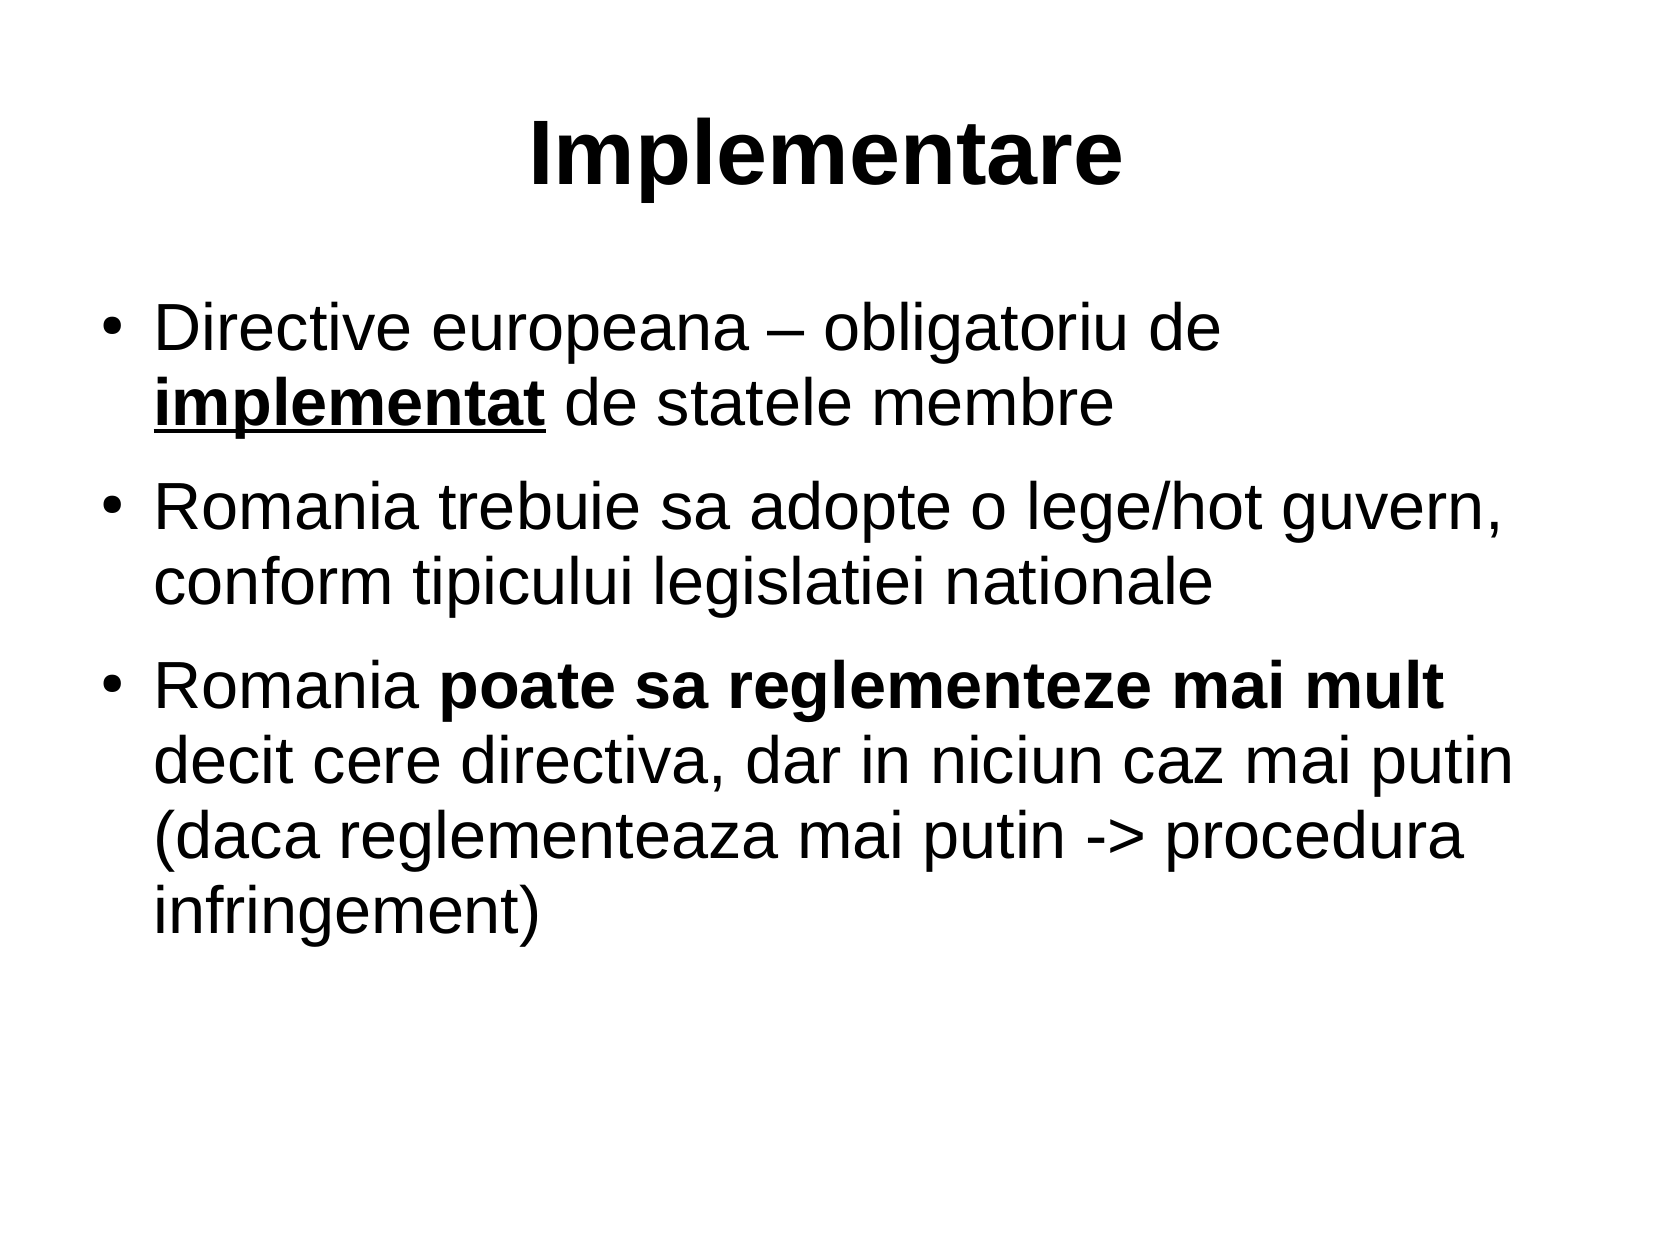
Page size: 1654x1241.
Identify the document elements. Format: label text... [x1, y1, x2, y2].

list Directive europeana – obligatoriu de implementat de statele membre Romania trebuie sa adopte o lege/hot guvern, conform tipicului legislatiei nationale Romania poate sa reglementeze mai mult decit cere directiva, dar in niciun caz mai putin (daca reglementeaza mai putin -> procedura infringement) [82, 290, 1571, 1109]
title Implementare [82, 49, 1571, 257]
